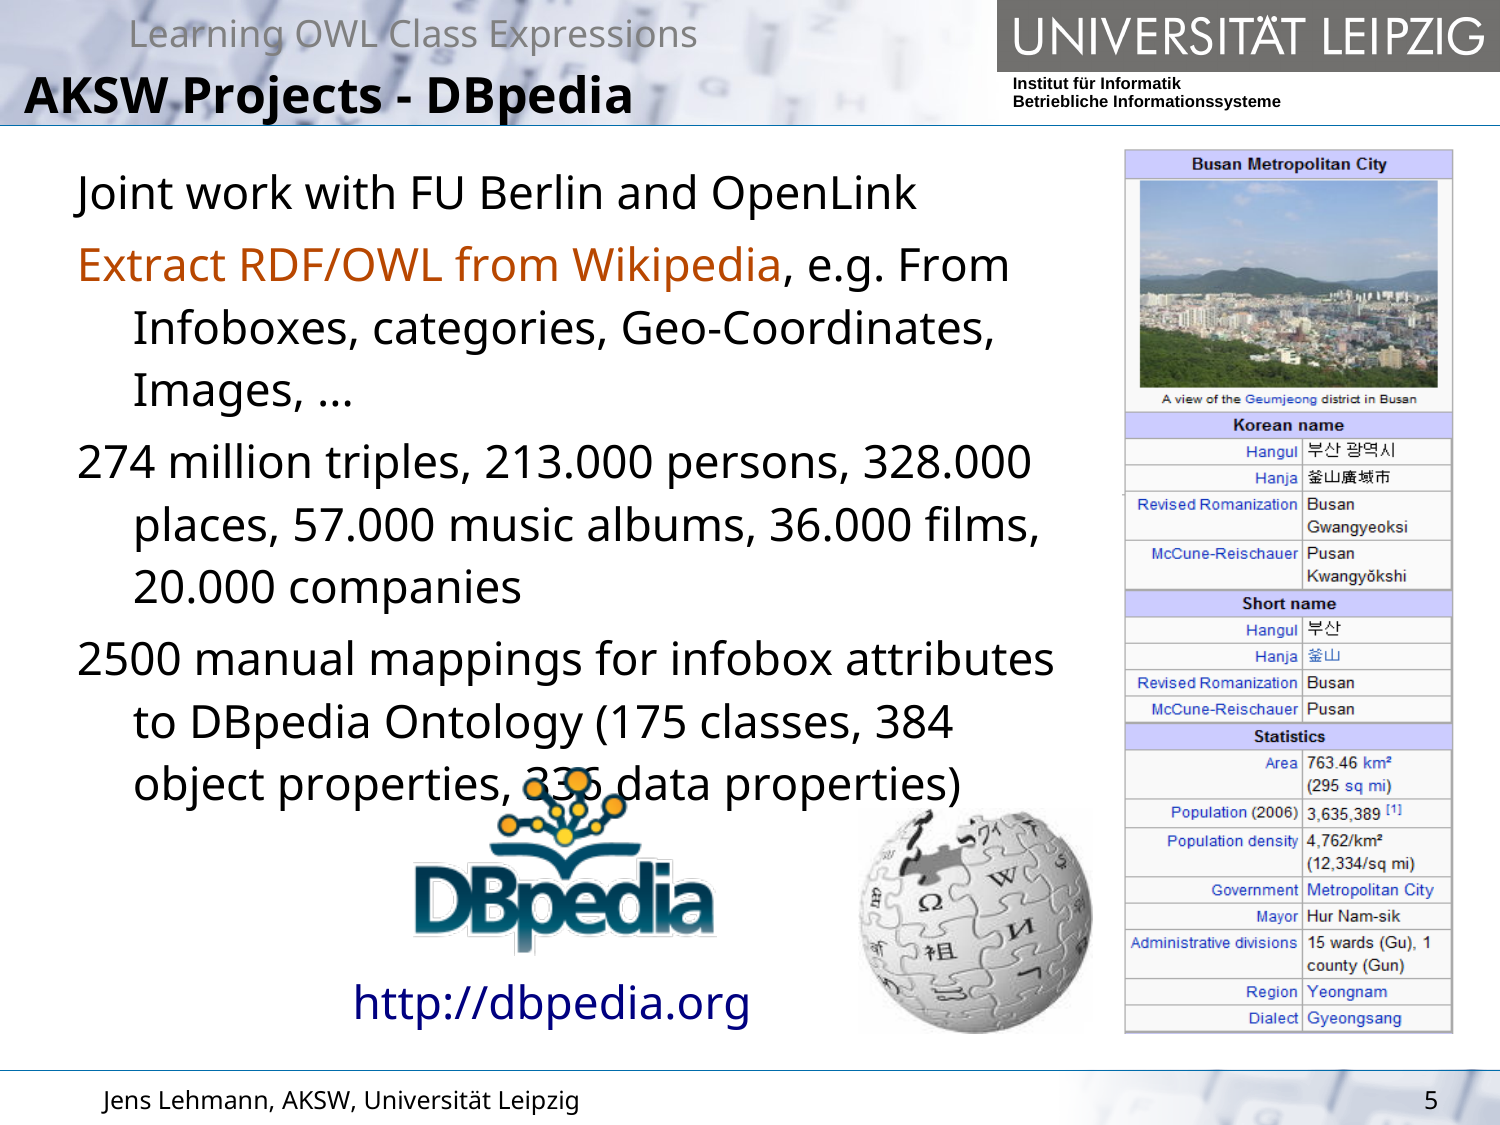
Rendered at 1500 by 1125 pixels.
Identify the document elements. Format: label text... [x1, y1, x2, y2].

list Joint work with FU Berlin and OpenLink Extract RDF/OWL from Wikipedia, e.g. From Infoboxes, categories, Geo-Coordinates, Images, ... 274 million triples, 213.000 persons, 328.000 places, 57.000 music albums, 36.000 films, 20.000 companies 2500 manual mappings for infobox attributes to DBpedia Ontology (175 classes, 384 object properties, 336 data properties) [76, 160, 1093, 1034]
picture [413, 767, 717, 956]
title AKSW Projects - DBpedia [24, 63, 1034, 125]
text_box http://dbpedia.org [337, 963, 798, 1034]
picture [0, 0, 1500, 125]
picture [858, 808, 1093, 1034]
picture [1122, 147, 1456, 1034]
picture [1057, 1071, 1500, 1125]
